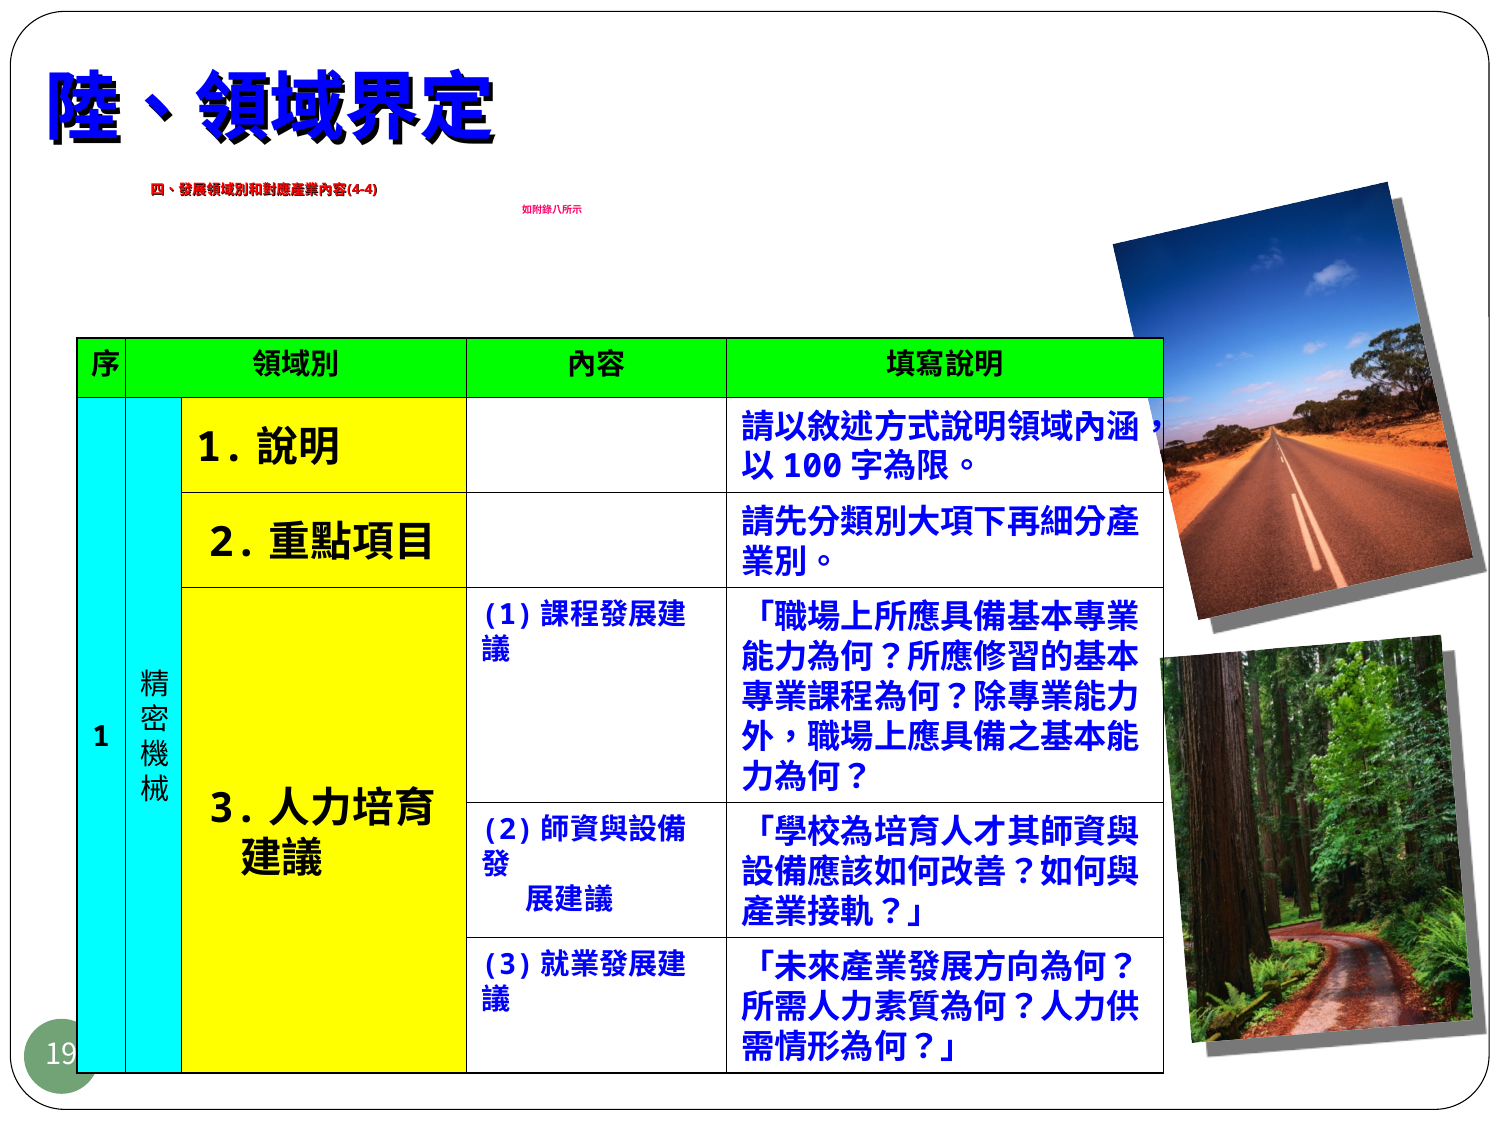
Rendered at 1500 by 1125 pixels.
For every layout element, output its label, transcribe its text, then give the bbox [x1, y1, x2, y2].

text_box <編號> [65, 1044, 73, 1054]
table_cell 1 [78, 398, 125, 1072]
picture [1120, 181, 1473, 620]
text_box <編號> [23, 1018, 95, 1094]
table_header 領域別 [126, 339, 466, 397]
table_cell [467, 398, 726, 492]
table_cell 3.人力培育 建議 [182, 588, 466, 1072]
table_cell 1.說明 [182, 398, 466, 492]
table_header 填寫說明 [727, 339, 1163, 397]
picture [1164, 634, 1473, 1044]
table_cell (1)課程發展建議 [467, 588, 726, 802]
table_cell 2.重點項目 [182, 493, 466, 587]
table_cell 「職場上所應具備基本專業能力為何？所應修習的基本專業課程為何？除專業能力外，職場上應具備之基本能力為何？ [727, 588, 1163, 802]
table_cell [467, 493, 726, 587]
table_cell 精 密 機 械 [126, 398, 181, 1072]
table_header 內容 [467, 339, 726, 397]
text_box 四、發展領域別和對應產業內容(4-4) 如附錄八所示 [135, 172, 1197, 279]
table_cell 「未來產業發展方向為何？所需人力素質為何？人力供需情形為何？」 [727, 938, 1163, 1072]
text_box 陸、領域界定 [29, 0, 1353, 165]
table_cell 請先分類別大項下再細分產業別。 [727, 493, 1163, 587]
table_cell 請以敘述方式說明領域內涵，以100字為限。 [727, 398, 1163, 492]
table_cell (2)師資與設備發 展建議 [467, 803, 726, 937]
table_cell 「學校為培育人才其師資與設備應該如何改善？如何與產業接軌？」 [727, 803, 1163, 937]
table_cell (3)就業發展建議 [467, 938, 726, 1072]
table_header 序 [78, 339, 125, 397]
